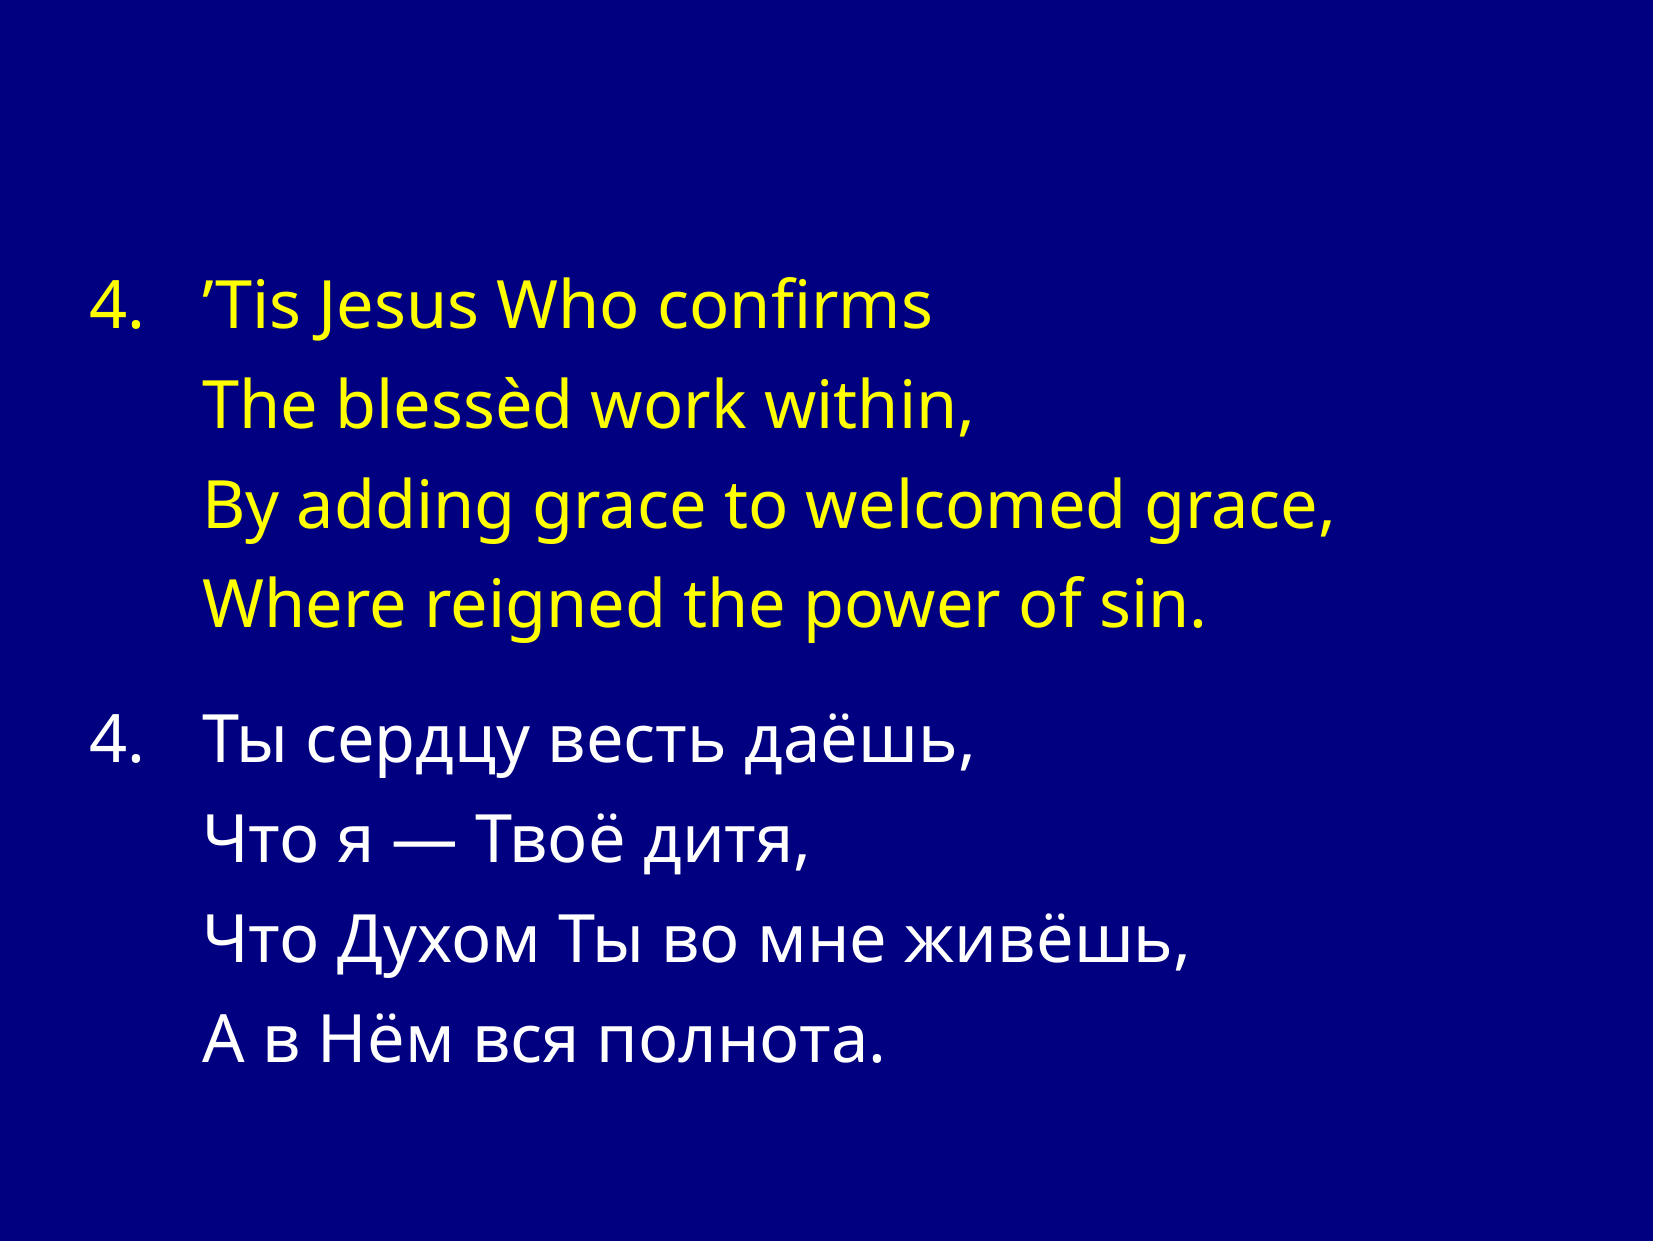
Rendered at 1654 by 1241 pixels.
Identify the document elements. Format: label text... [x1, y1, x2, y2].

text_box 4. ’Tis Jesus Who confirms The blessèd work within, By adding grace to welcomed grace, Where reigned the power of sin. [75, 150, 1576, 638]
text_box 4. Ты сердцу весть даёшь, Что я — Твоё дитя, Что Духом Ты во мне живёшь, А в Нём вся полнота. [75, 675, 1576, 1163]
